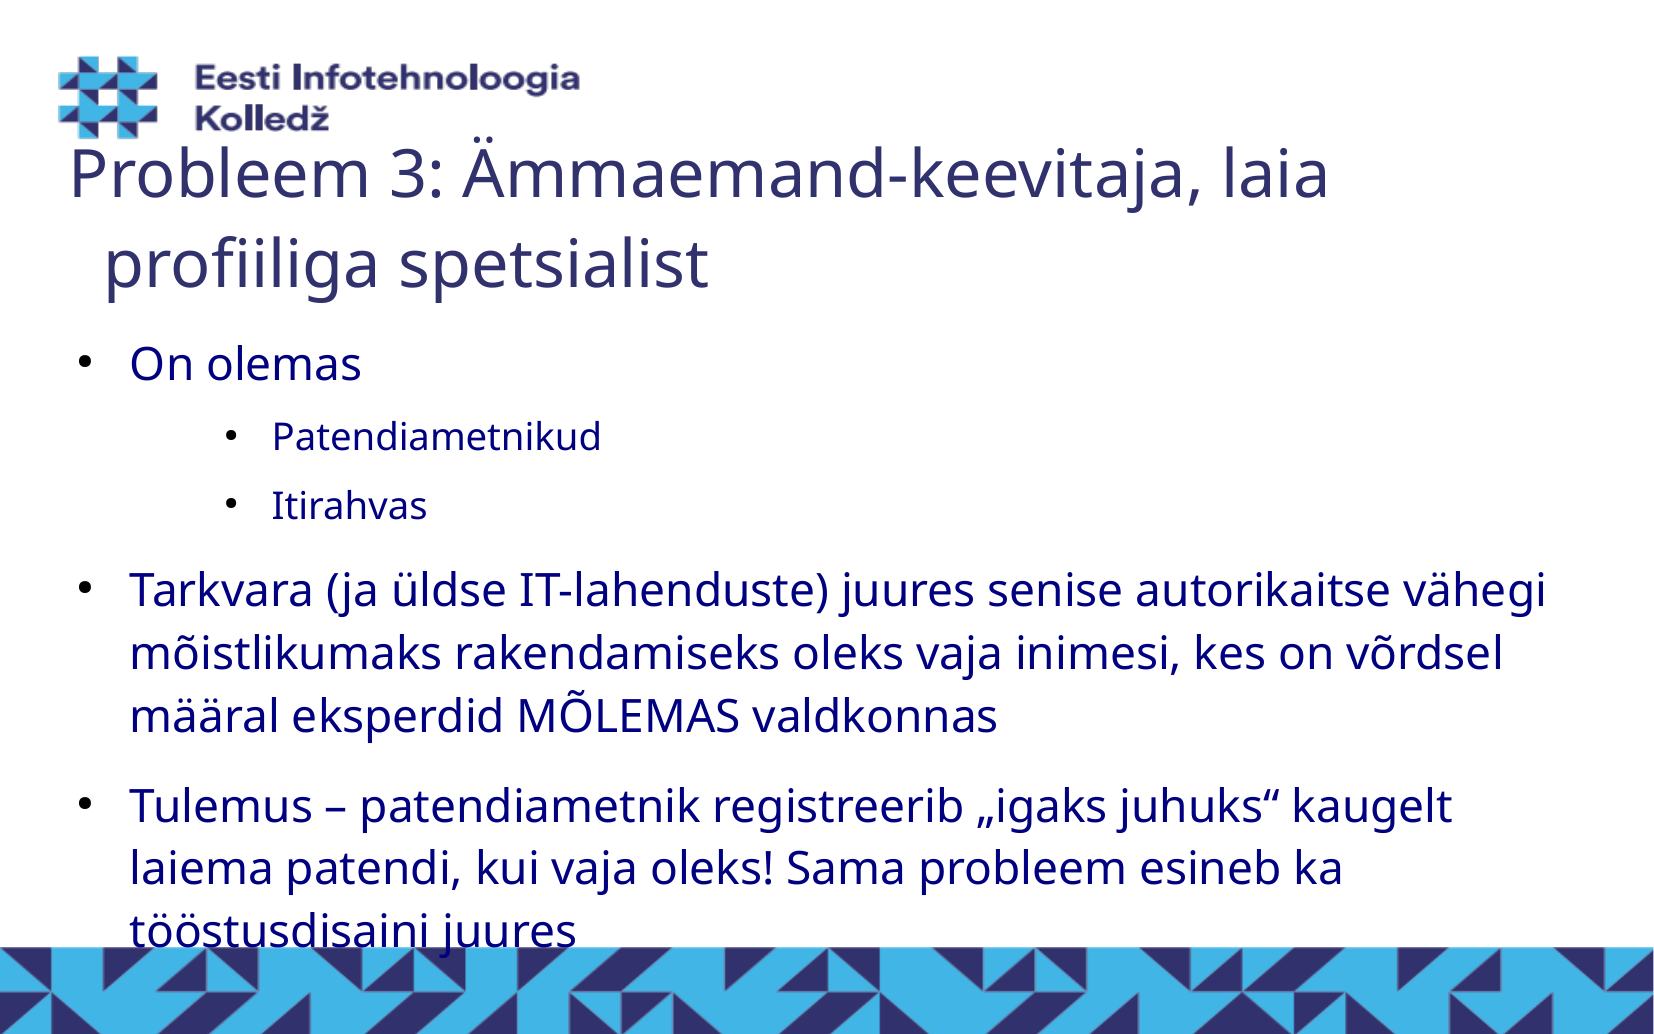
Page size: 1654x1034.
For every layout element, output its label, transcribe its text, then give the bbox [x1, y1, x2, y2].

list On olemas Patendiametnikud Itirahvas Tarkvara (ja üldse IT-lahenduste) juures senise autorikaitse vähegi mõistlikumaks rakendamiseks oleks vaja inimesi, kes on võrdsel määral eksperdid MÕLEMAS valdkonnas Tulemus – patendiametnik registreerib „igaks juhuks“ kaugelt laiema patendi, kui vaja oleks! Sama probleem esineb ka tööstusdisaini juures [59, 330, 1595, 983]
title Probleem 3: Ämmaemand-keevitaja, laia profiiliga spetsialist [68, 128, 1536, 305]
